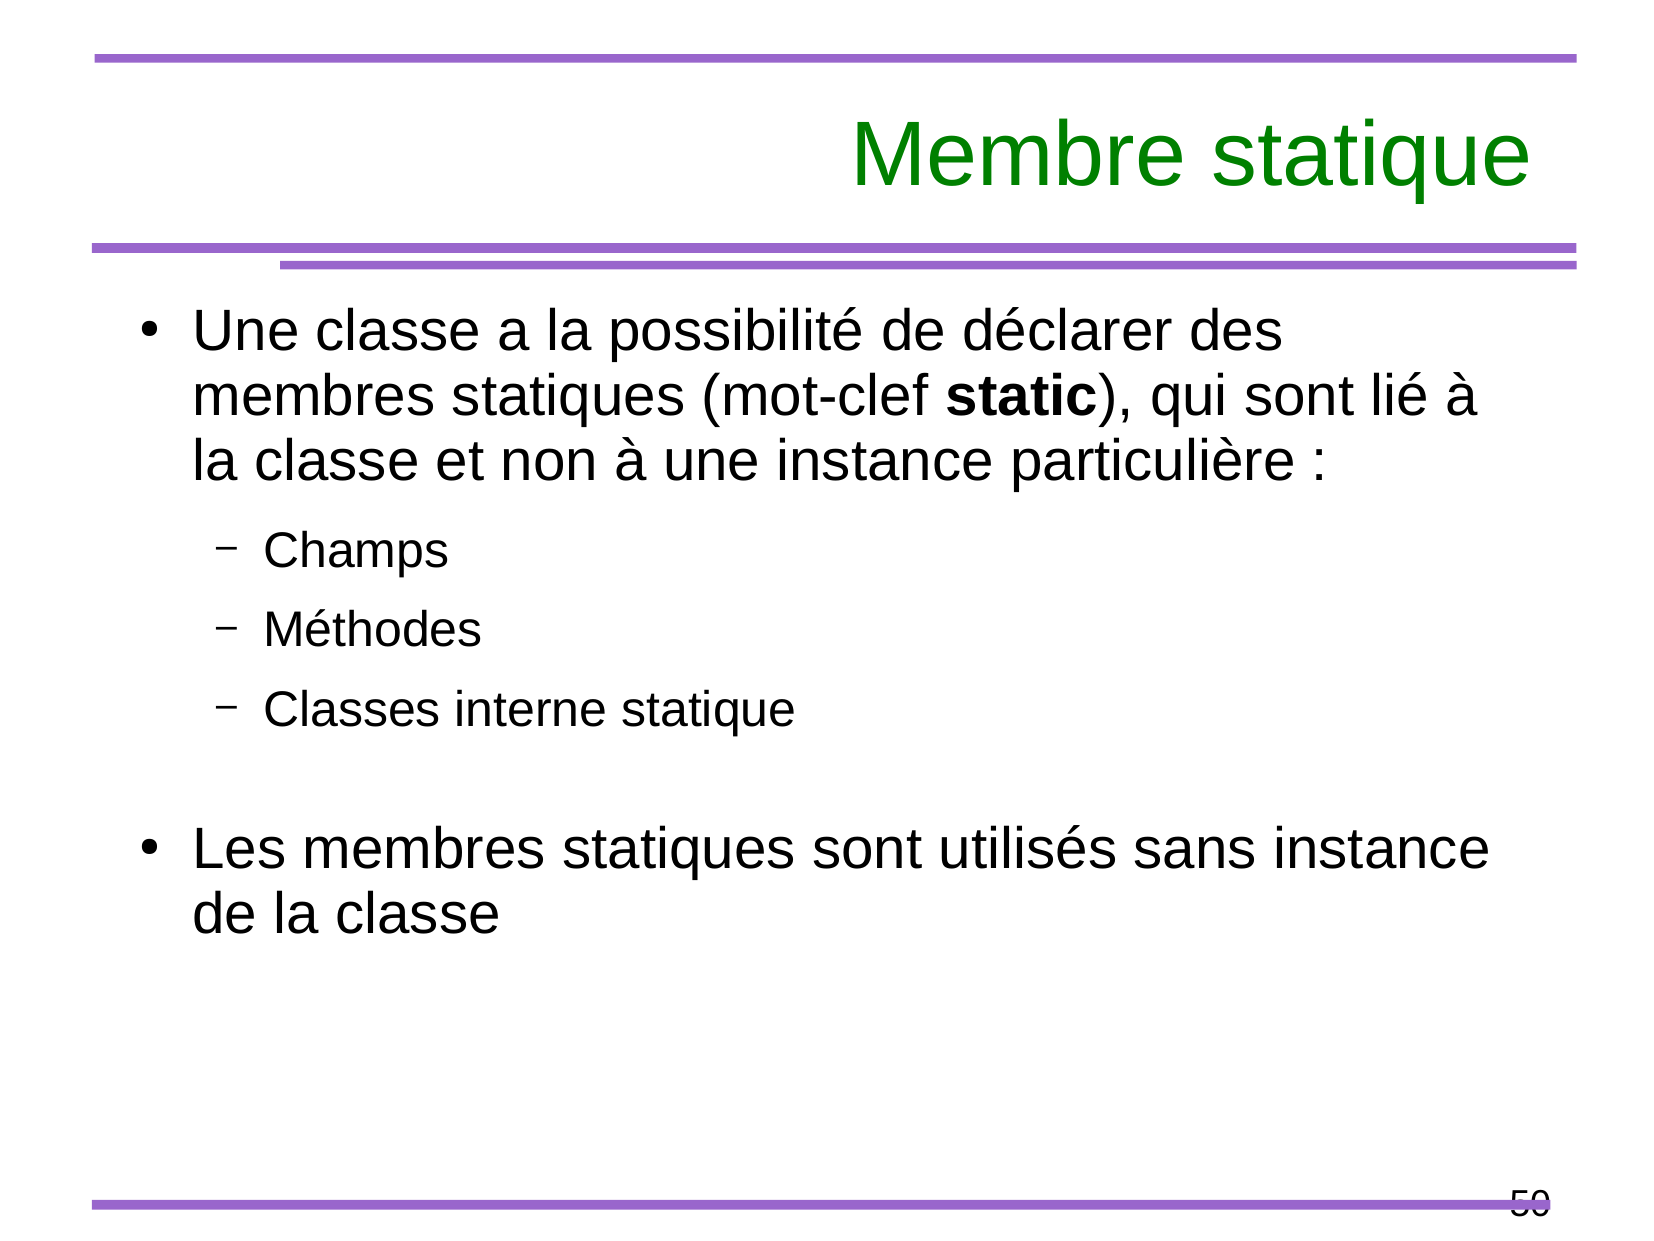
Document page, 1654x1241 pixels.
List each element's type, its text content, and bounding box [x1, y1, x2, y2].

list Une classe a la possibilité de déclarer des membres statiques (mot-clef static), qui sont lié à la classe et non à une instance particulière : Champs Méthodes Classes interne statique Les membres statiques sont utilisés sans instance de la classe [121, 297, 1534, 1168]
title Membre statique [121, 49, 1534, 257]
